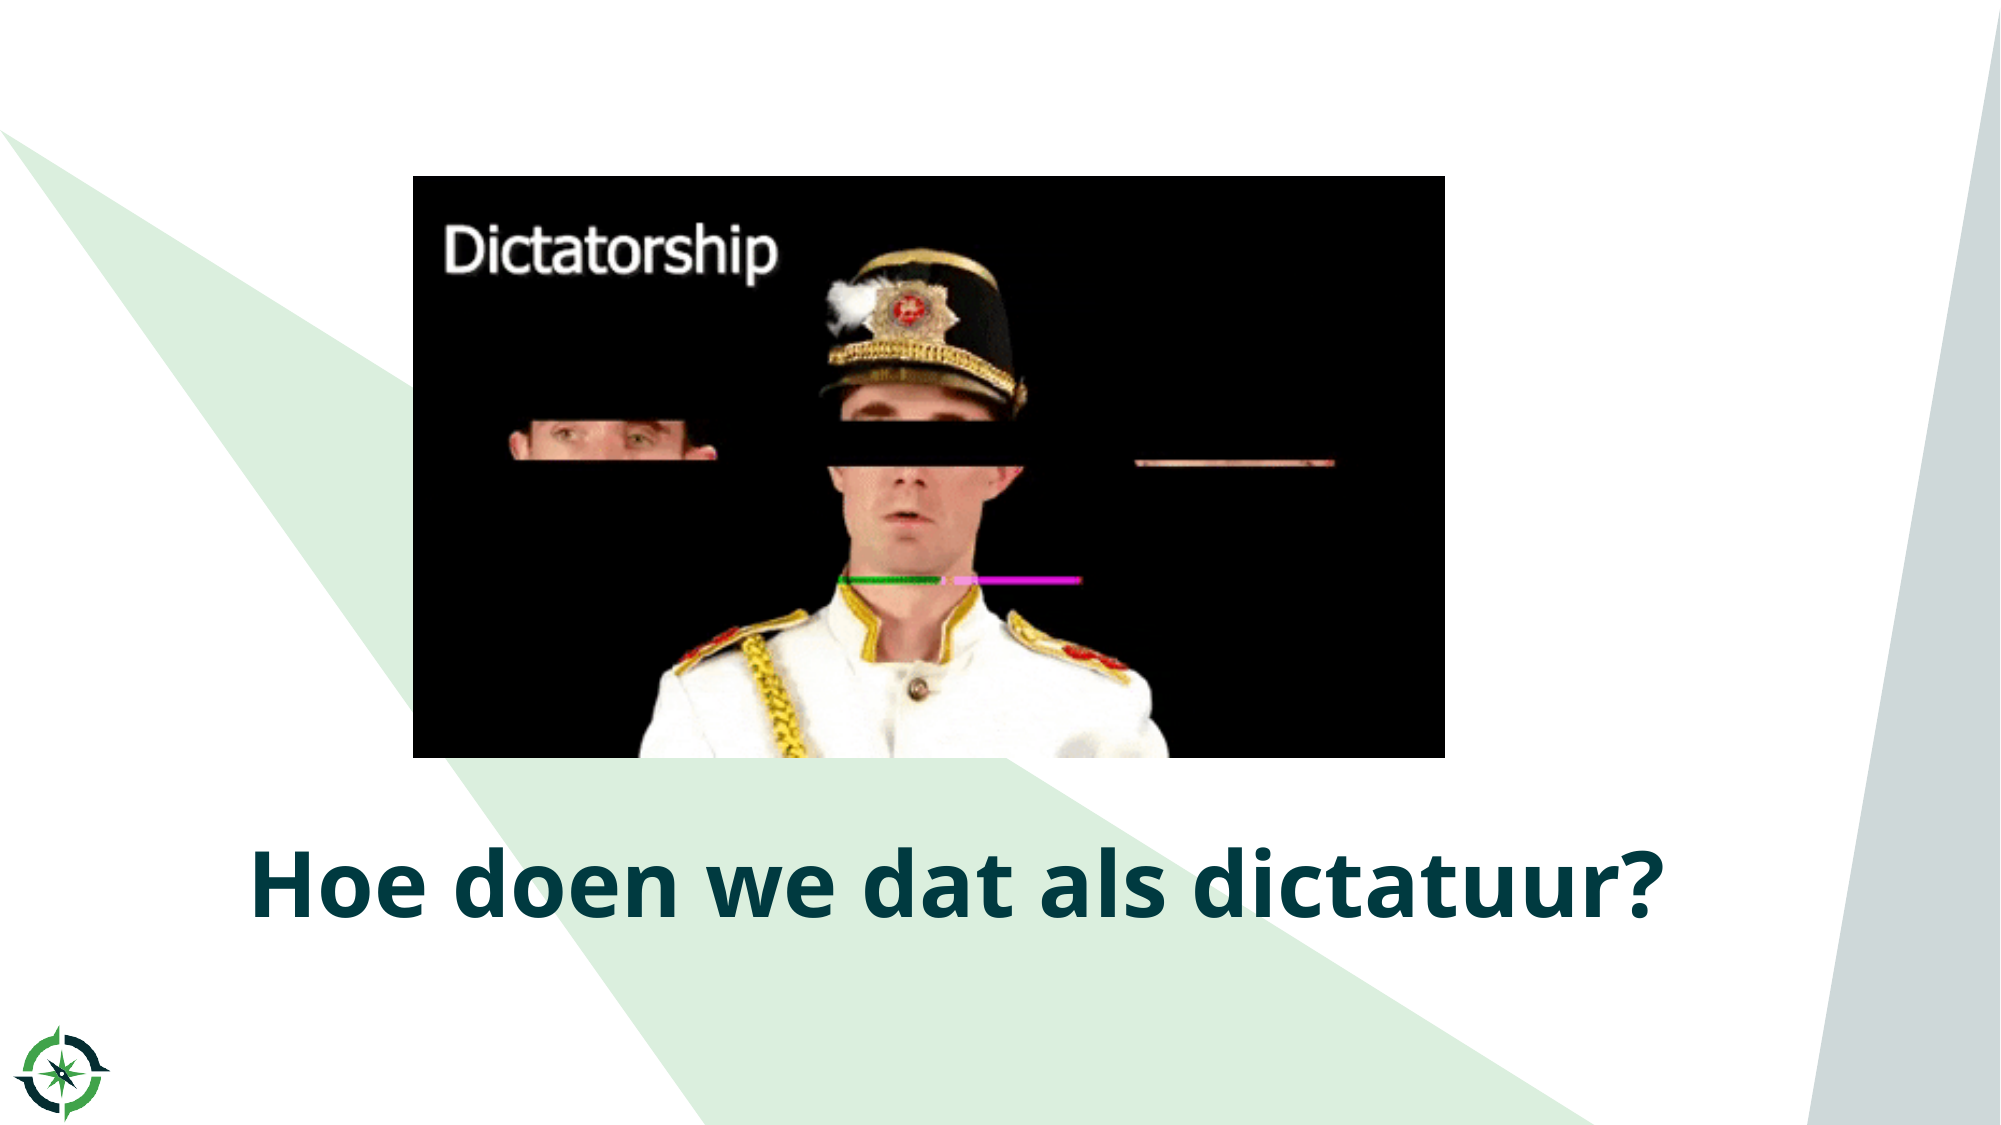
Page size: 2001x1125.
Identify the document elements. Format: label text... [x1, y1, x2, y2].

picture [413, 176, 1445, 758]
picture [12, 1024, 111, 1123]
title Hoe doen we dat als dictatuur? [247, 757, 1743, 945]
